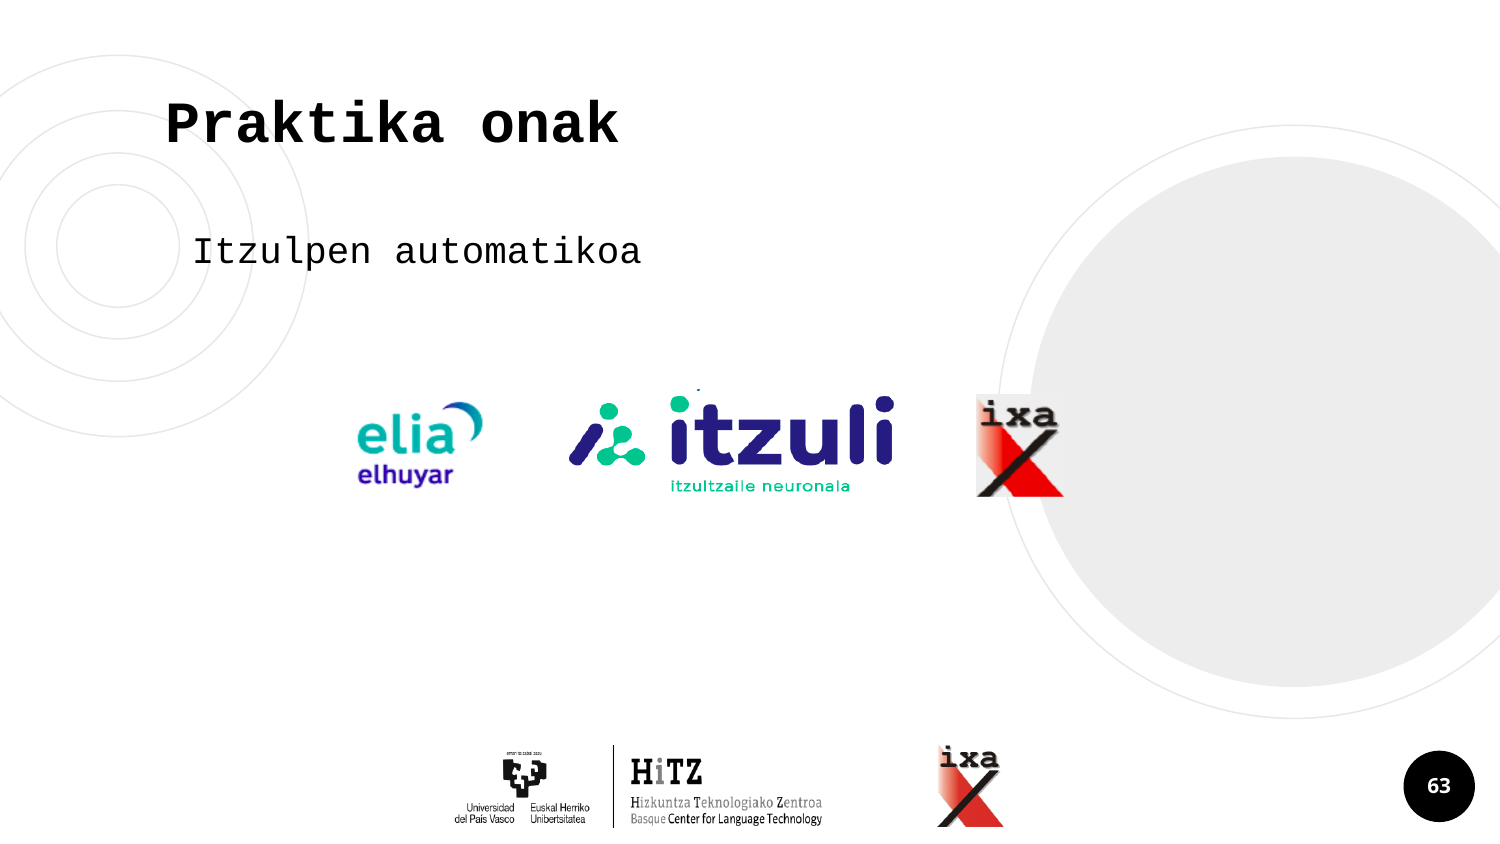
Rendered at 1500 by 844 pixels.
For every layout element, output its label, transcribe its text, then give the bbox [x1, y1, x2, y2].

text_box <zenbakia> [1403, 750, 1476, 823]
picture [450, 745, 827, 828]
picture [354, 391, 488, 492]
picture [569, 389, 896, 492]
text_box Itzulpen automatikoa [177, 224, 1111, 325]
picture [937, 744, 1004, 827]
picture [976, 394, 1065, 497]
title Praktika onak [165, 70, 1312, 183]
